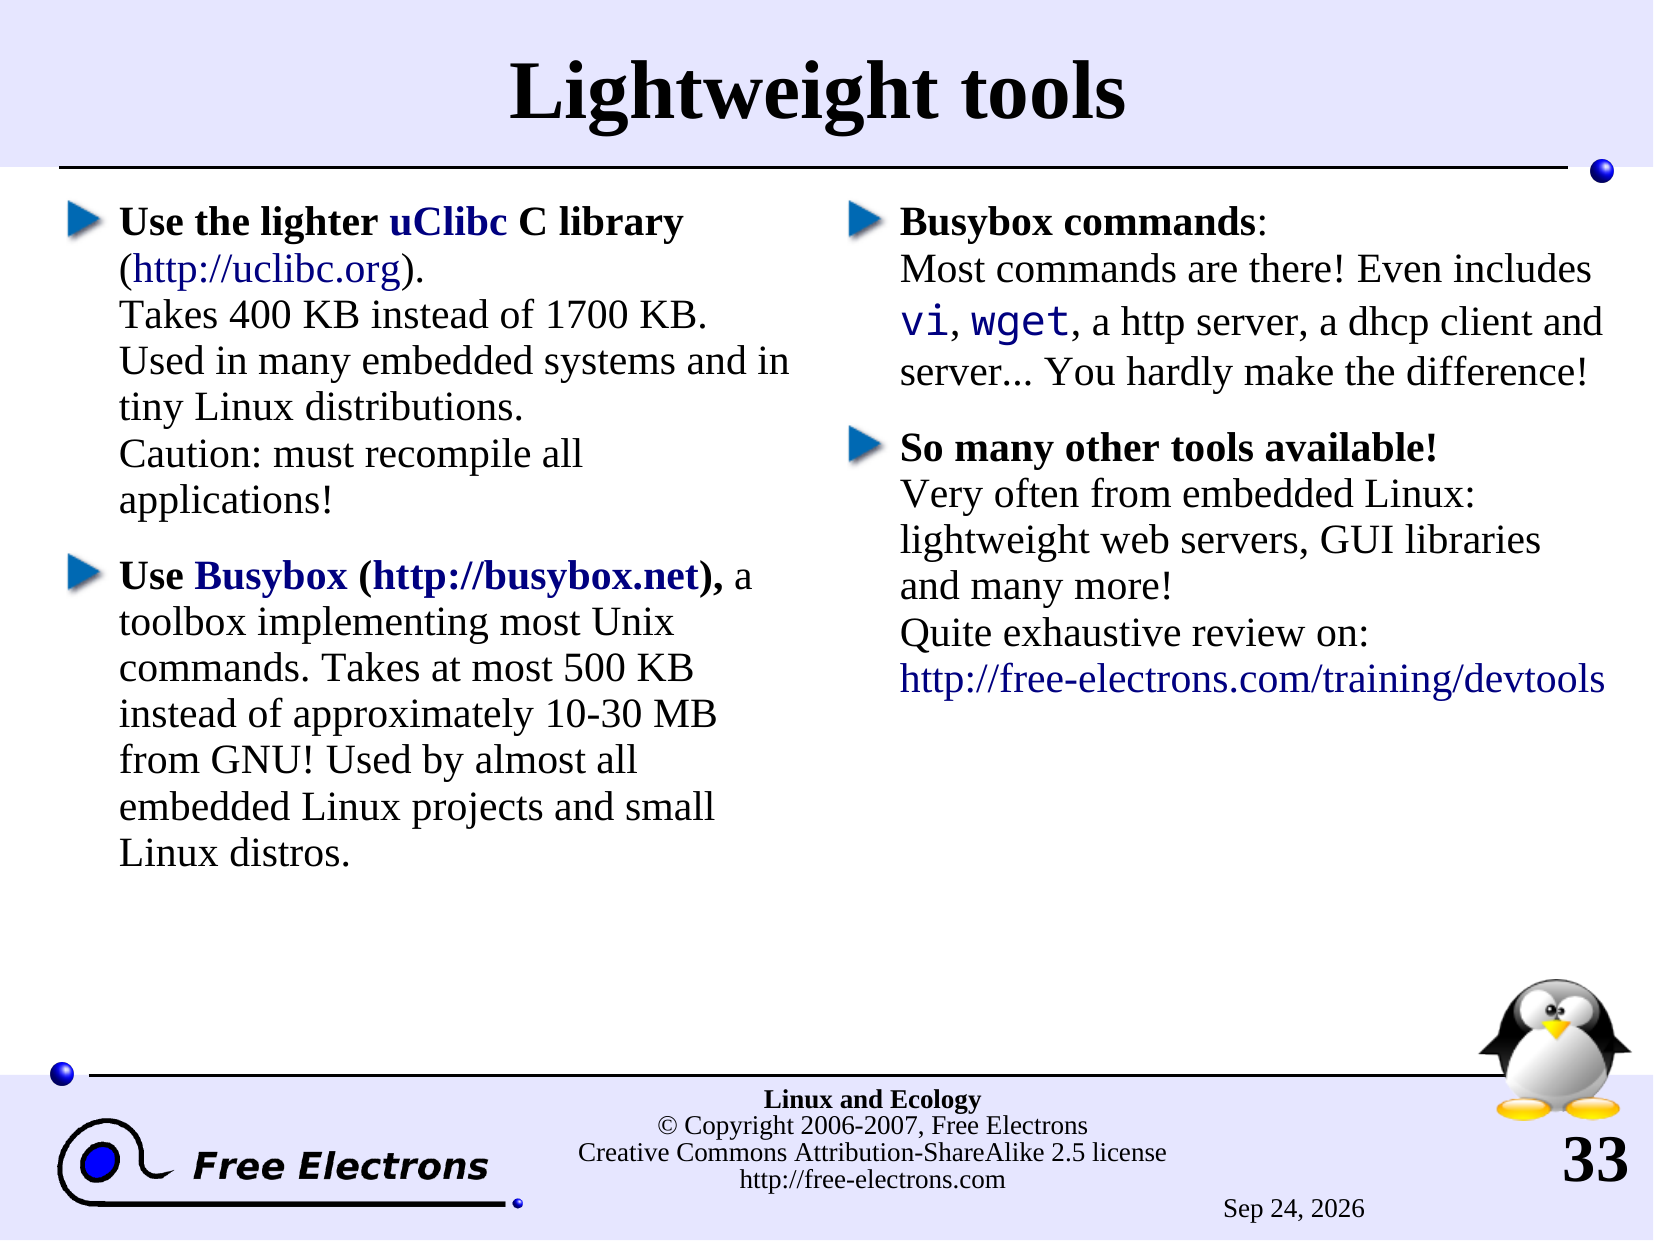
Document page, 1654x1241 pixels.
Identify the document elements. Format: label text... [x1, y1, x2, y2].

title Lightweight tools [33, 29, 1604, 153]
picture [50, 1107, 527, 1216]
list Busybox commands: Most commands are there! Even includes vi, wget, a http server, a dhcp client and server... You hardly make the difference! So many other tools available! Very often from embedded Linux: lightweight web servers, GUI libraries and many more! Quite exhaustive review on: http://free-electrons.com/training/devtools [829, 198, 1610, 1049]
picture [1476, 979, 1634, 1121]
list Use the lighter uClibc C library (http://uclibc.org). Takes 400 KB instead of 1700 KB. Used in many embedded systems and in tiny Linux distributions. Caution: must recompile all applications! Use Busybox (http://busybox.net), a toolbox implementing most Unix commands. Takes at most 500 KB instead of approximately 10-30 MB from GNU! Used by almost all embedded Linux projects and small Linux distros. [48, 198, 795, 1049]
